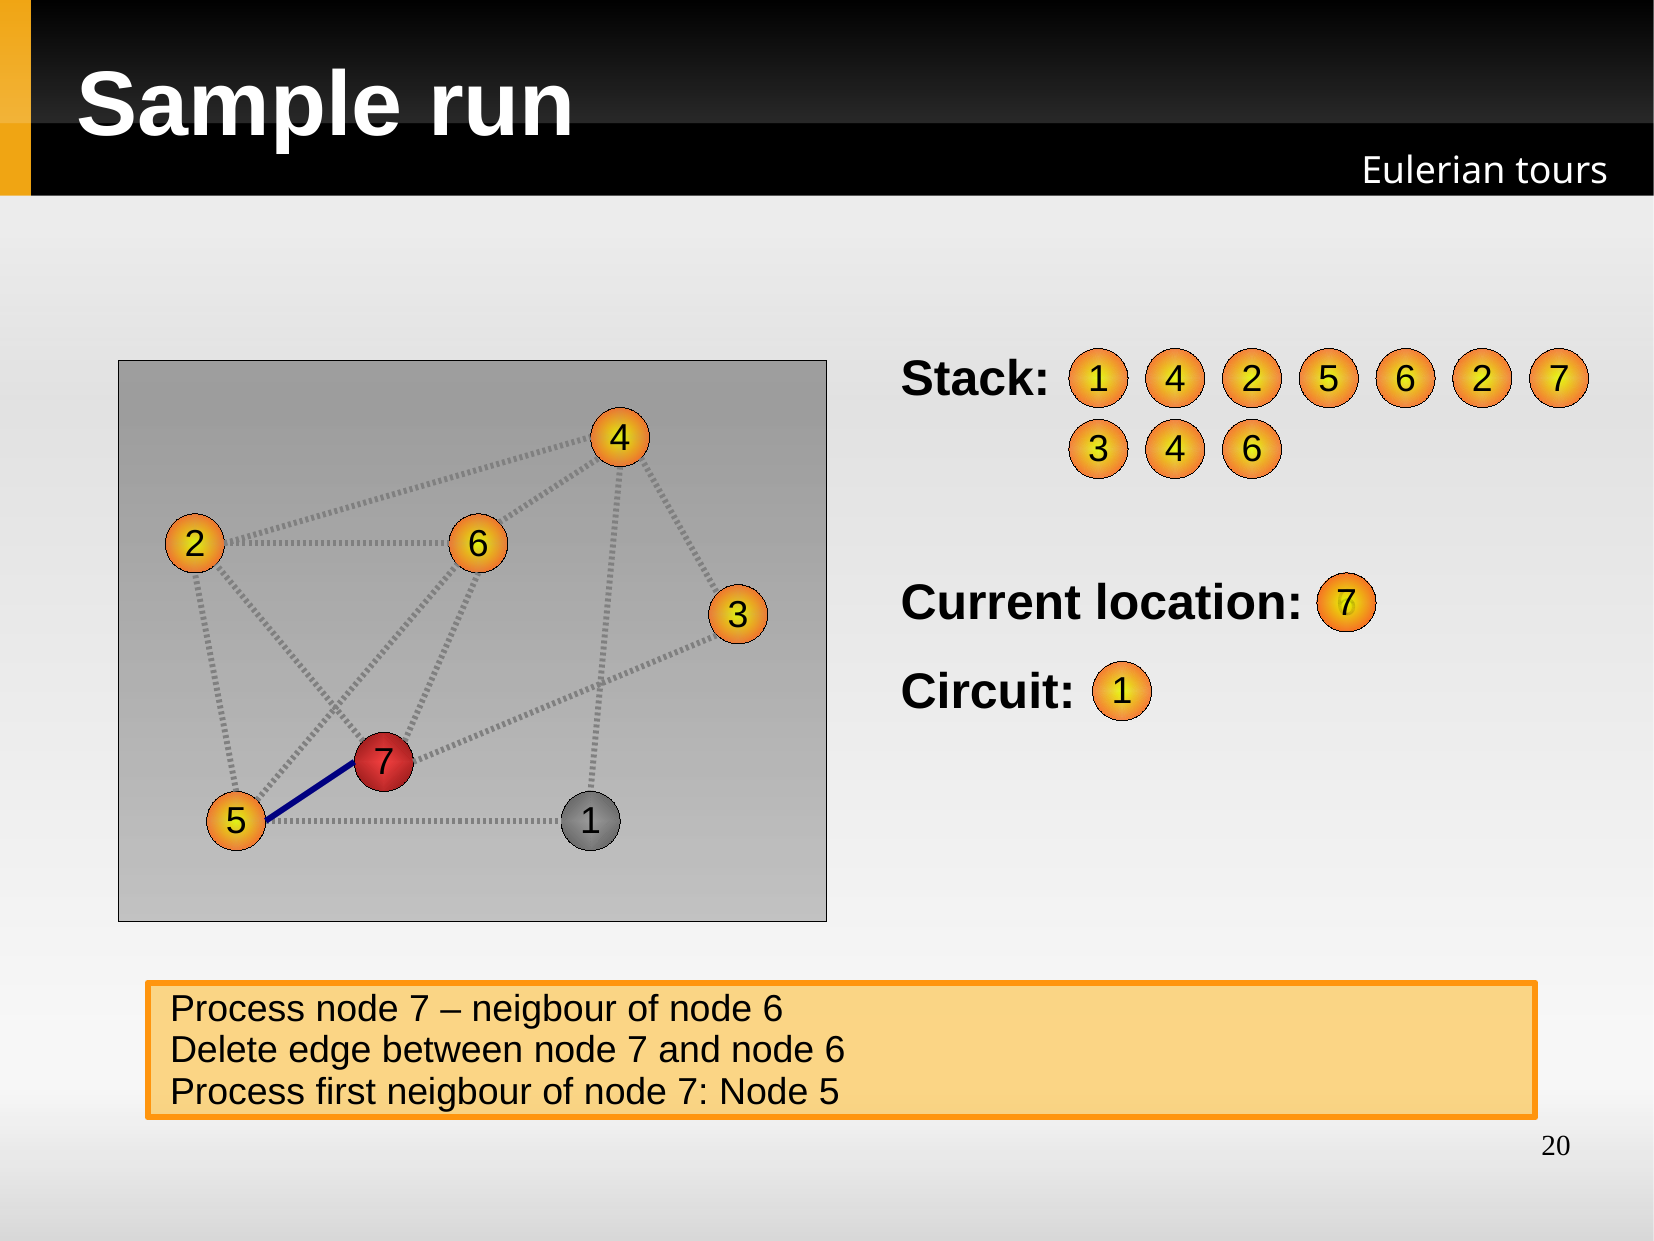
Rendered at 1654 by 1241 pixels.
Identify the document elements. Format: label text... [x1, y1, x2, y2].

text_box 6 [448, 513, 508, 573]
text_box 3 [1068, 419, 1129, 479]
text_box 2 [1452, 348, 1512, 408]
text_box Current location: [885, 567, 1359, 638]
text_box 6 [1375, 348, 1436, 408]
text_box 4 [590, 407, 650, 467]
text_box 4 [1145, 419, 1205, 479]
text_box 6 [1222, 419, 1282, 479]
text_box 7 [1316, 572, 1377, 632]
text_box 2 [165, 513, 225, 573]
text_box Stack: [885, 342, 1123, 414]
text_box Process node 7 – neigbour of node 6 Delete edge between node 7 and node 6 Process first neigbour of node 7: Node 5 [147, 982, 1536, 1118]
text_box 5 [1299, 348, 1359, 408]
text_box 5 [206, 791, 266, 851]
text_box 2 [1222, 348, 1282, 408]
text_box 3 [708, 584, 768, 644]
text_box Circuit: [885, 655, 1093, 727]
text_box 7 [354, 732, 414, 792]
text_box [118, 360, 827, 922]
title Sample run [76, 0, 1565, 208]
text_box 1 [561, 791, 621, 851]
text_box 7 [1529, 348, 1589, 408]
text_box 1 [1068, 348, 1129, 408]
picture [0, 0, 1654, 1241]
text_box 1 [1092, 661, 1152, 721]
text_box 4 [1145, 348, 1205, 408]
